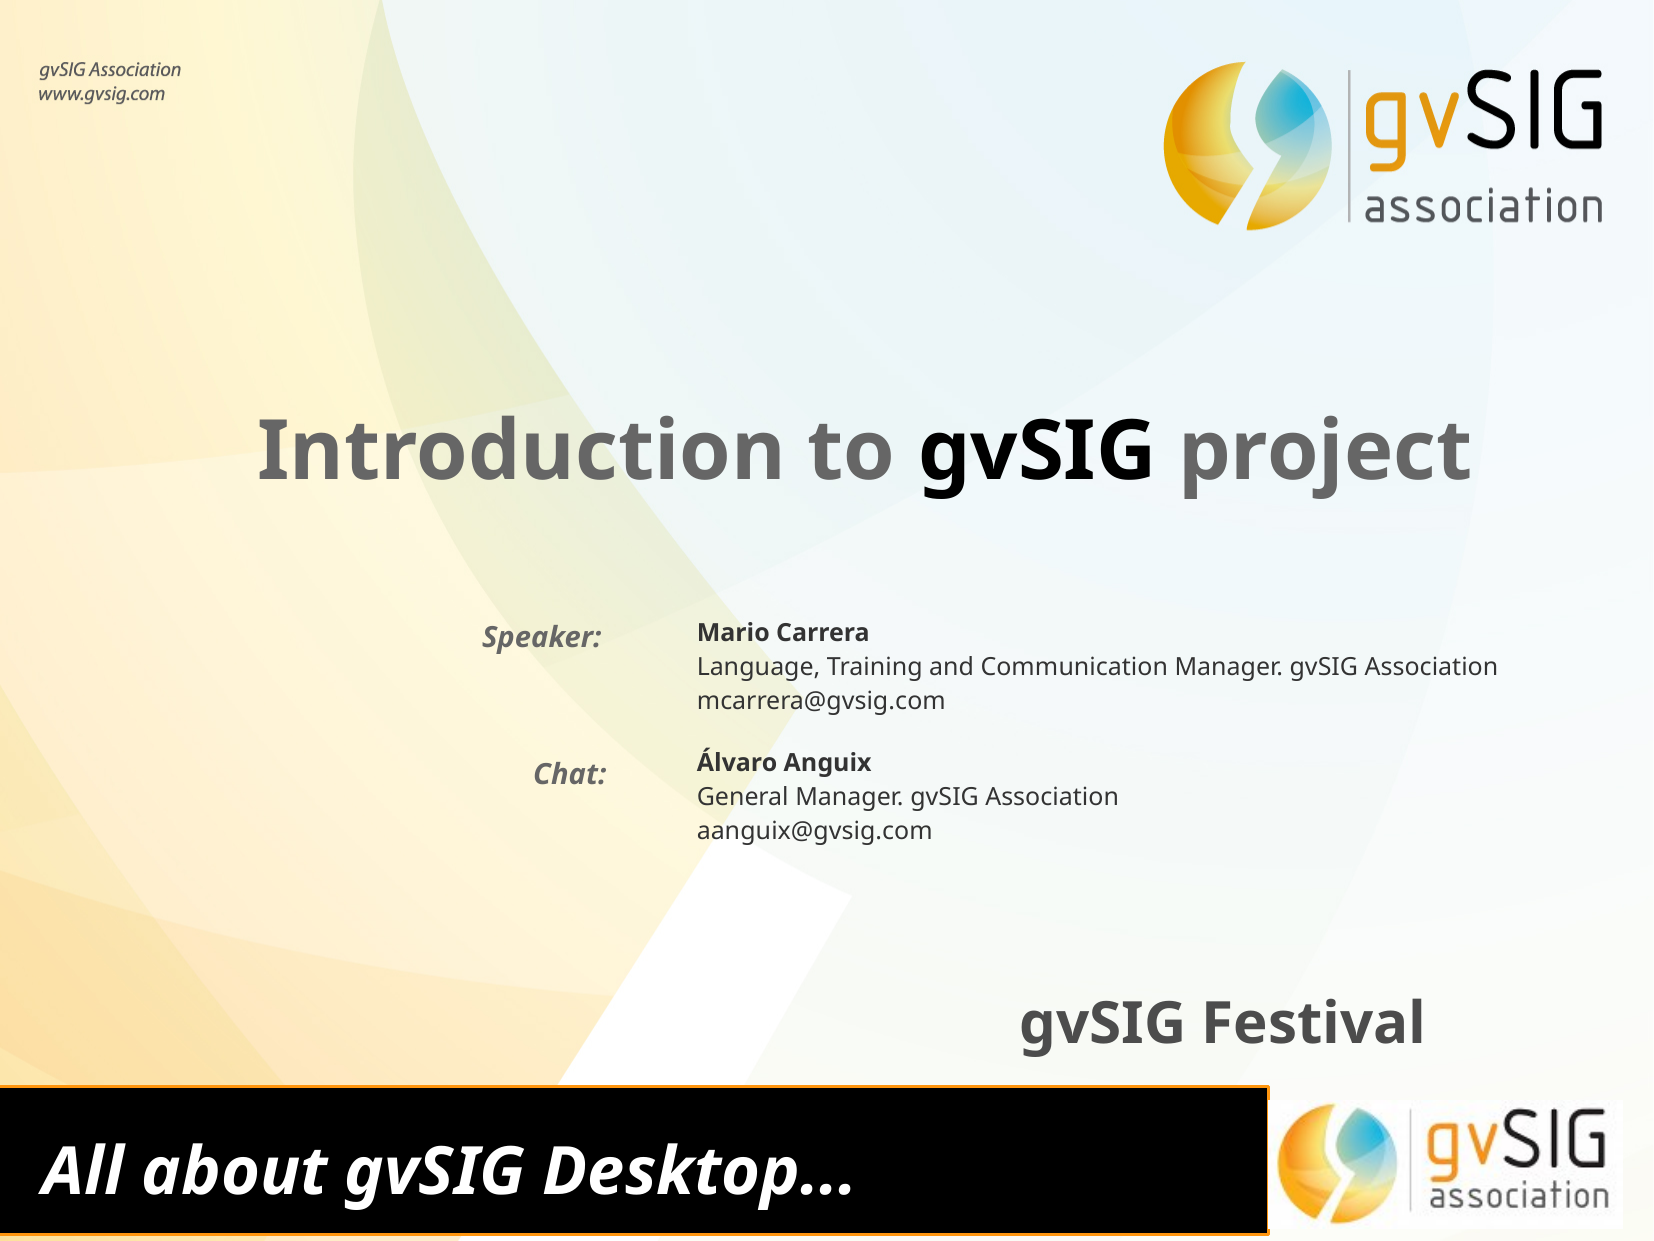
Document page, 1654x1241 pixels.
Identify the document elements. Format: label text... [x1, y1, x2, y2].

text_box Chat: [518, 745, 705, 816]
text_box All about gvSIG Desktop... [28, 1116, 1239, 1223]
picture [0, 0, 1654, 1241]
title Introduction to gvSIG project [150, 389, 1580, 505]
text_box Speaker: [467, 608, 653, 679]
title gvSIG Festival [920, 972, 1541, 1071]
text_box Mario Carrera Language, Training and Communication Manager. gvSIG Association mcarrera@gvsig.com [682, 607, 1574, 714]
text_box Álvaro Anguix General Manager. gvSIG Association aanguix@gvsig.com [682, 737, 1500, 844]
text_box [0, 1086, 1269, 1235]
